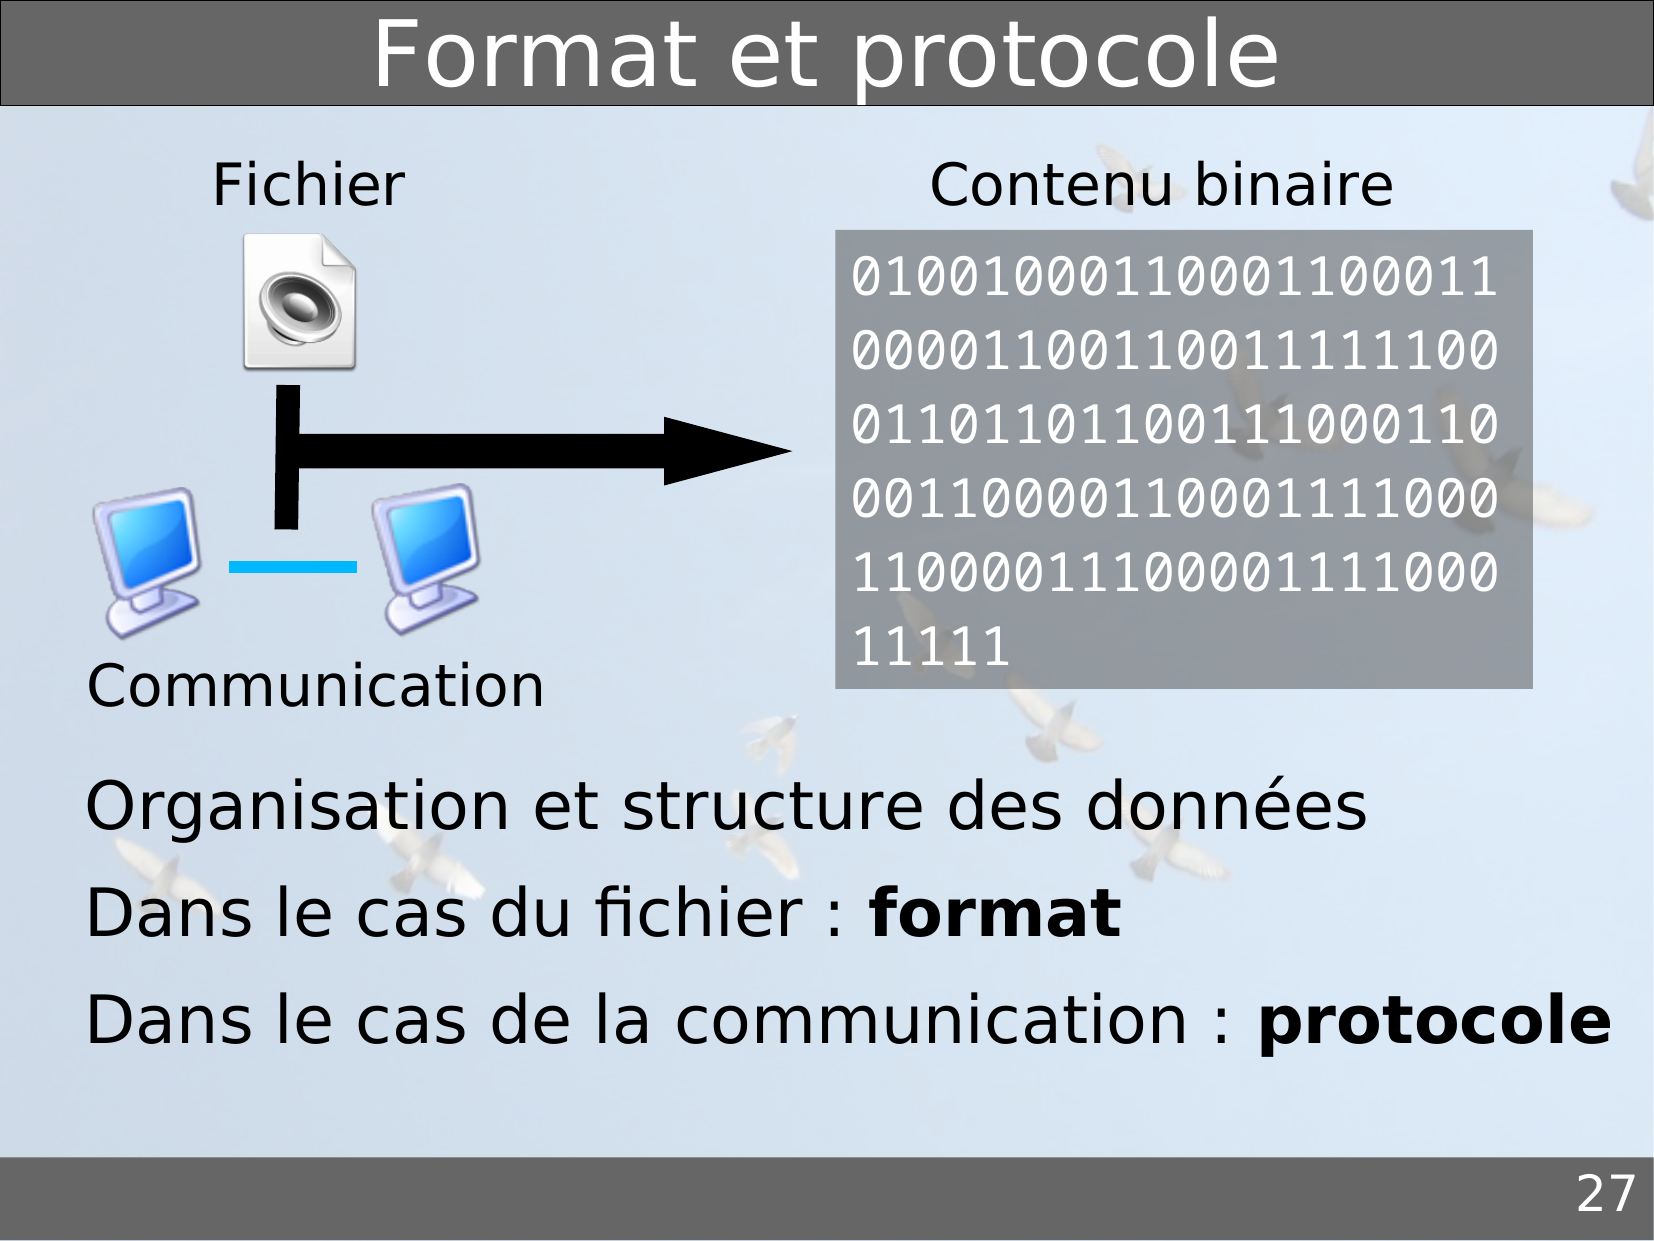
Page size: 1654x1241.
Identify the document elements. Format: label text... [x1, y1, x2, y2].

title Format et protocole [0, 0, 1654, 110]
picture [346, 483, 510, 639]
picture [233, 233, 374, 374]
text_box Contenu binaire [903, 144, 1422, 237]
list Organisation et structure des données Dans le cas du fichier : format Dans le cas de la communication : protocole [66, 767, 1634, 1138]
text_box 010010001100011000110000110011001111110001101101100111000110001100001100011110001100001110000111100011111 [835, 229, 1533, 623]
text_box [299, 416, 793, 486]
text_box Fichier [97, 144, 521, 237]
picture [67, 487, 231, 643]
text_box Communication [50, 644, 583, 738]
